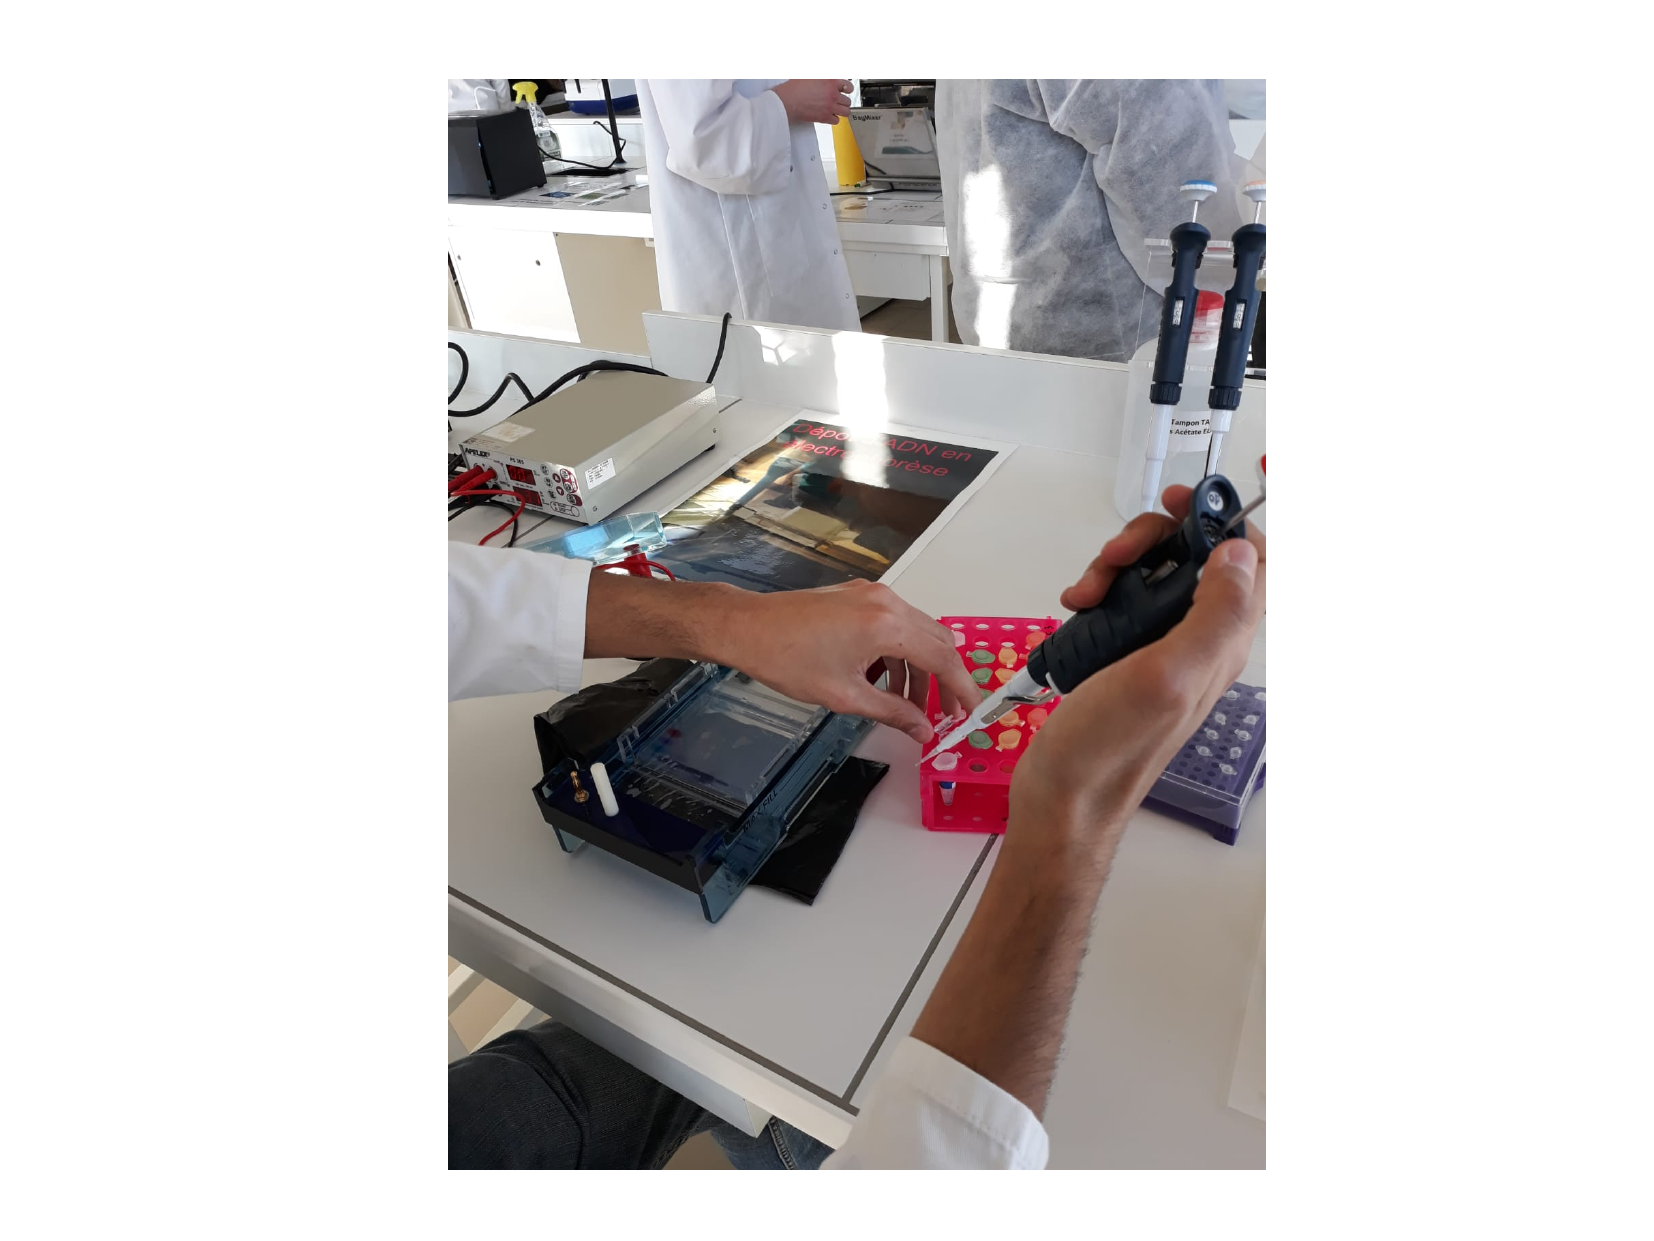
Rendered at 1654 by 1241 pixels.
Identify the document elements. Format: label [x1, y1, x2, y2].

picture [448, 79, 1266, 1170]
